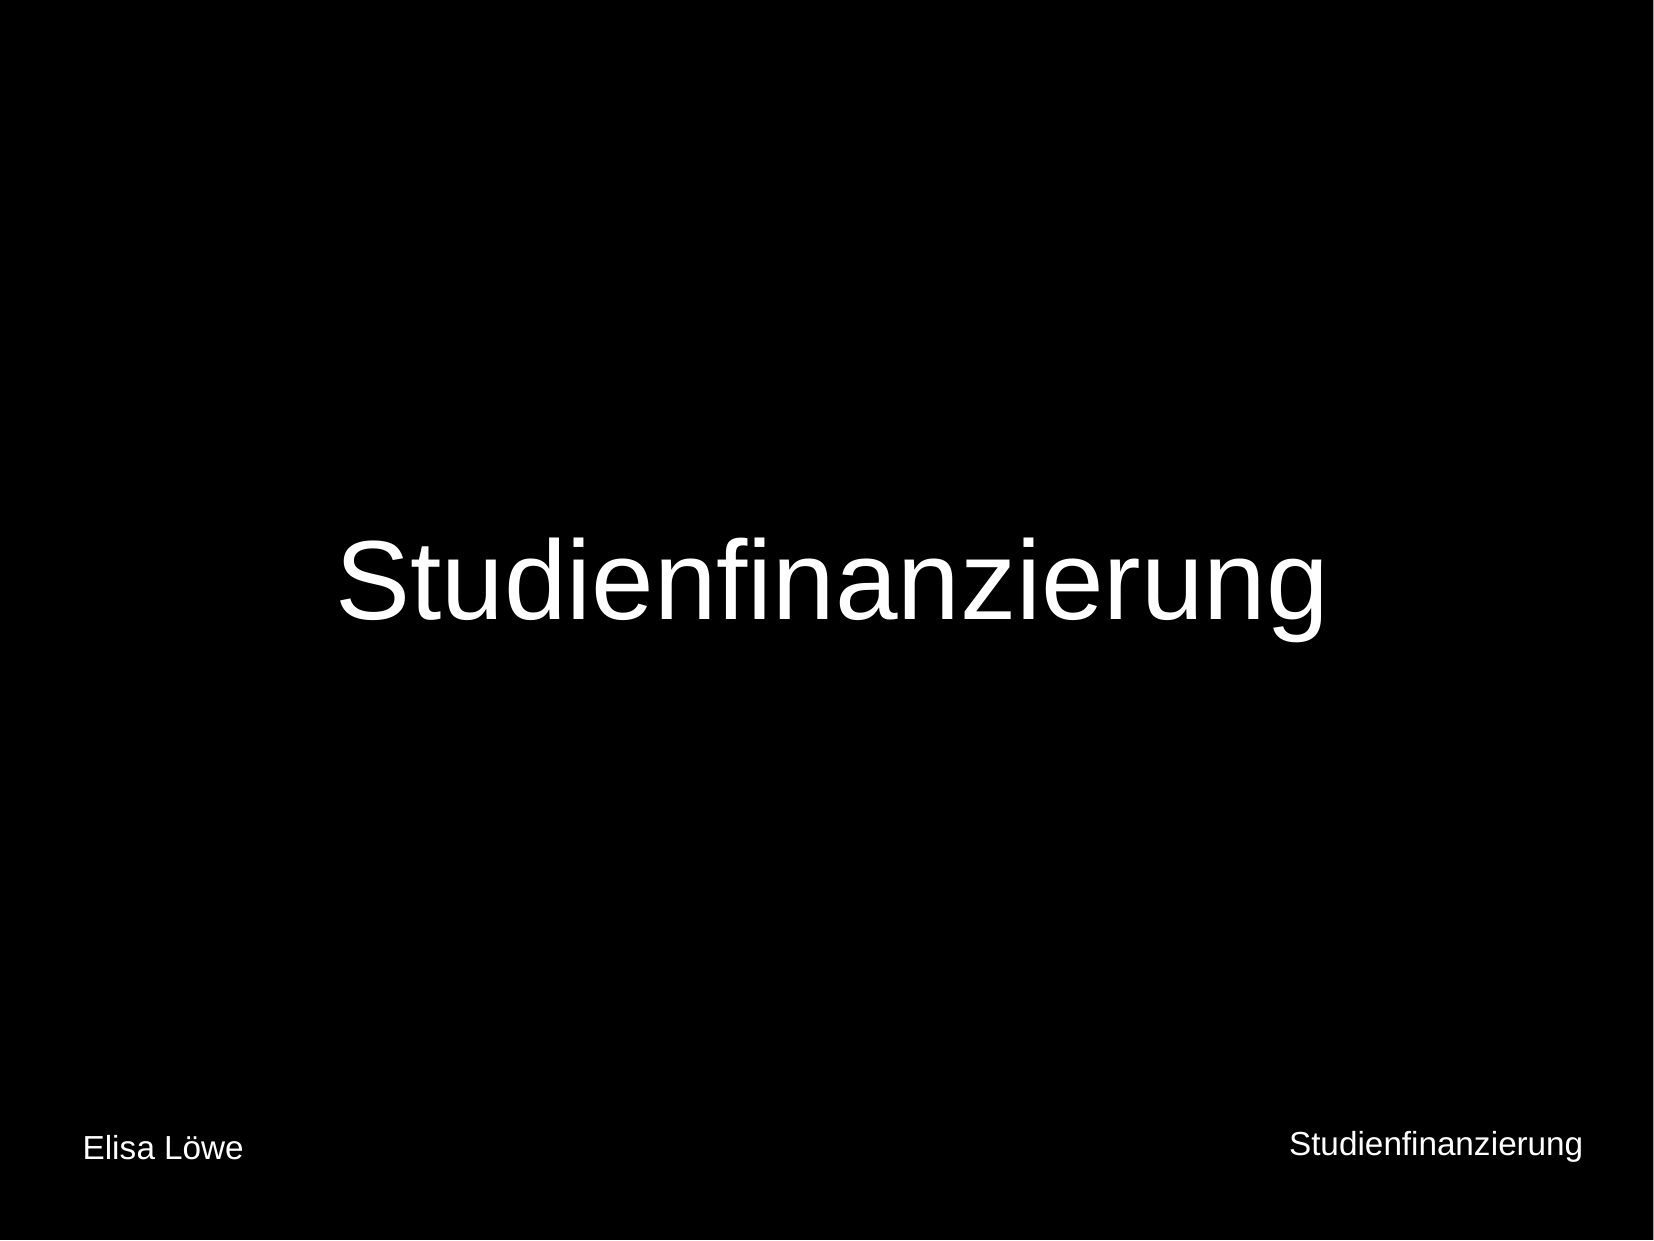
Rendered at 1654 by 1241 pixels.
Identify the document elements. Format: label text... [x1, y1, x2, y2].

title Studienfinanzierung [88, 354, 1577, 807]
